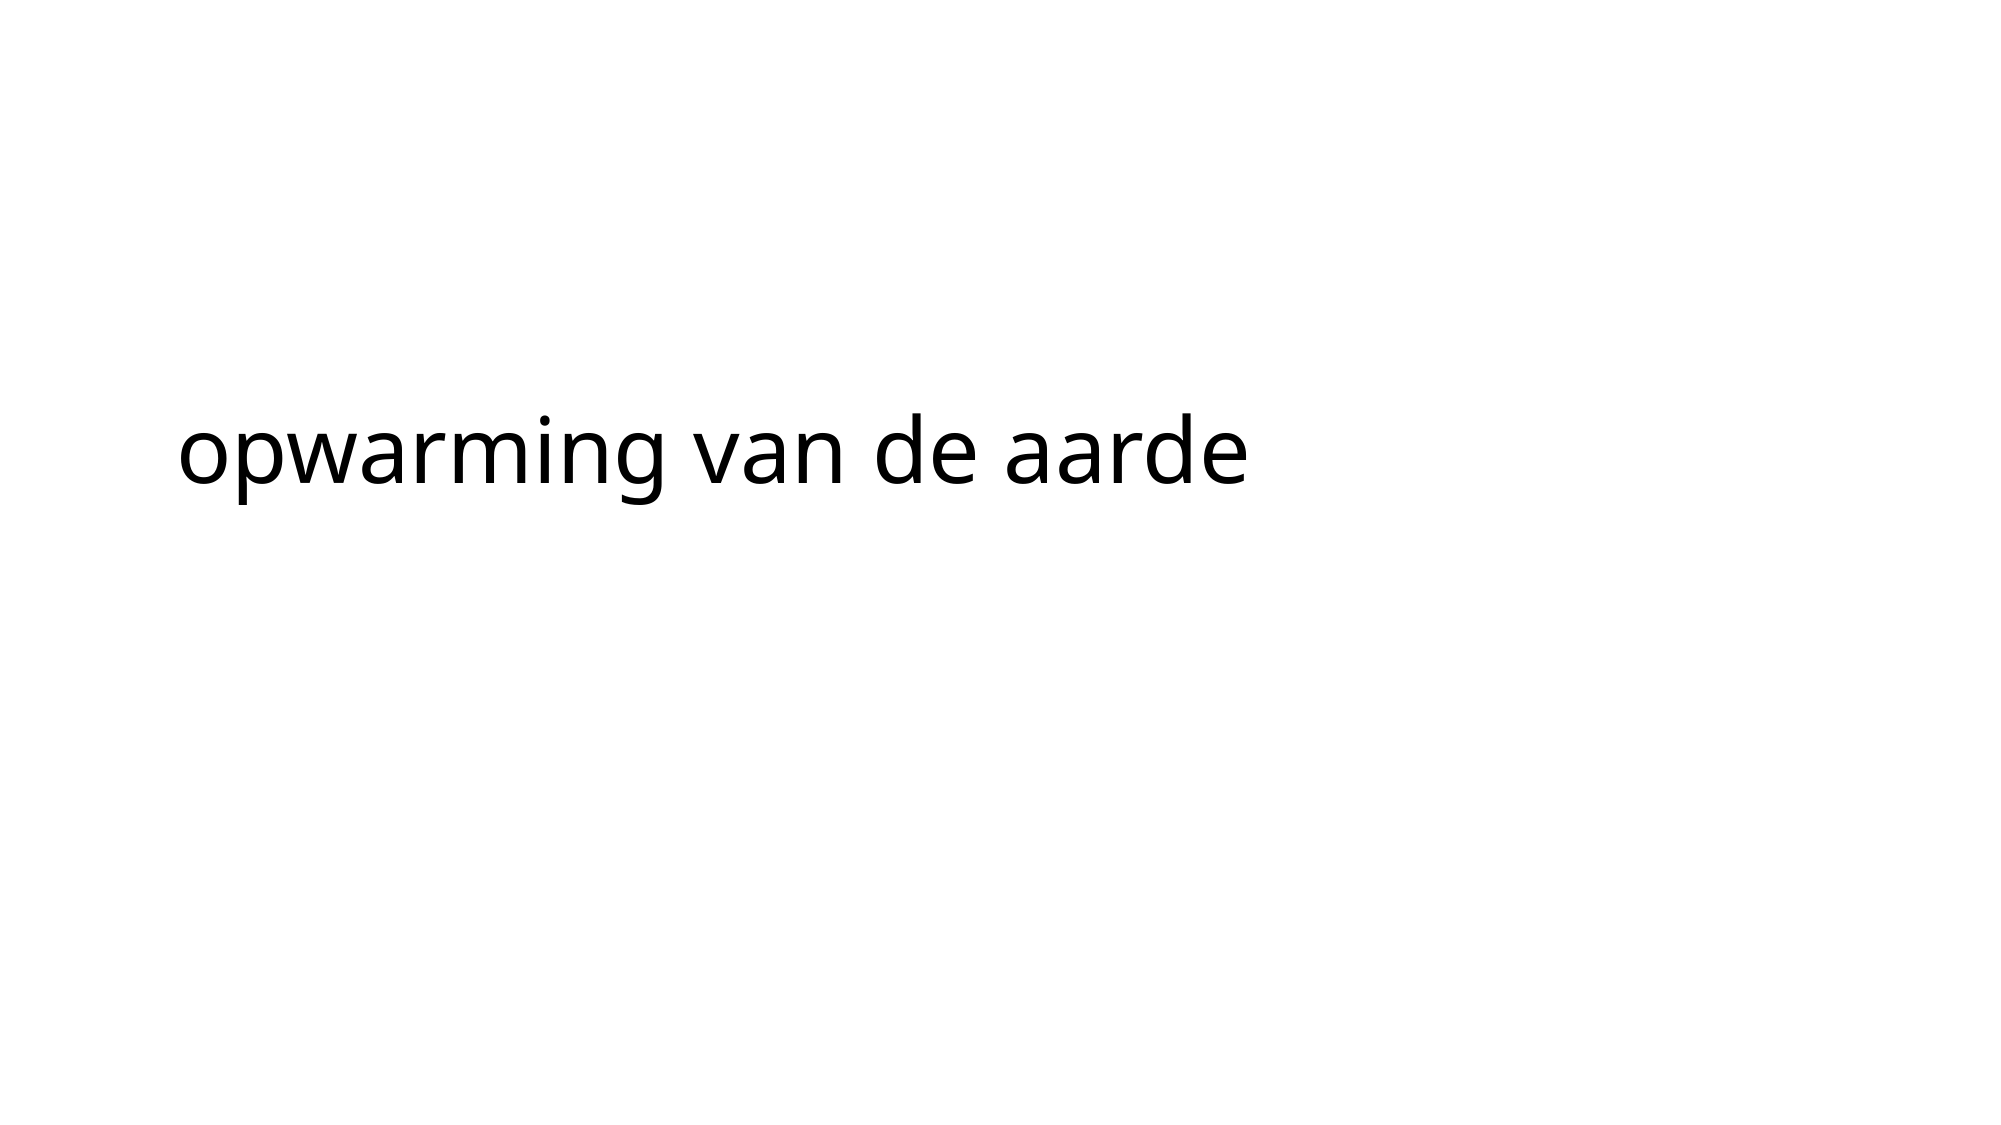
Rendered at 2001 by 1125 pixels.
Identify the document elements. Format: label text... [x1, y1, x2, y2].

title opwarming van de aarde [137, 345, 1863, 563]
